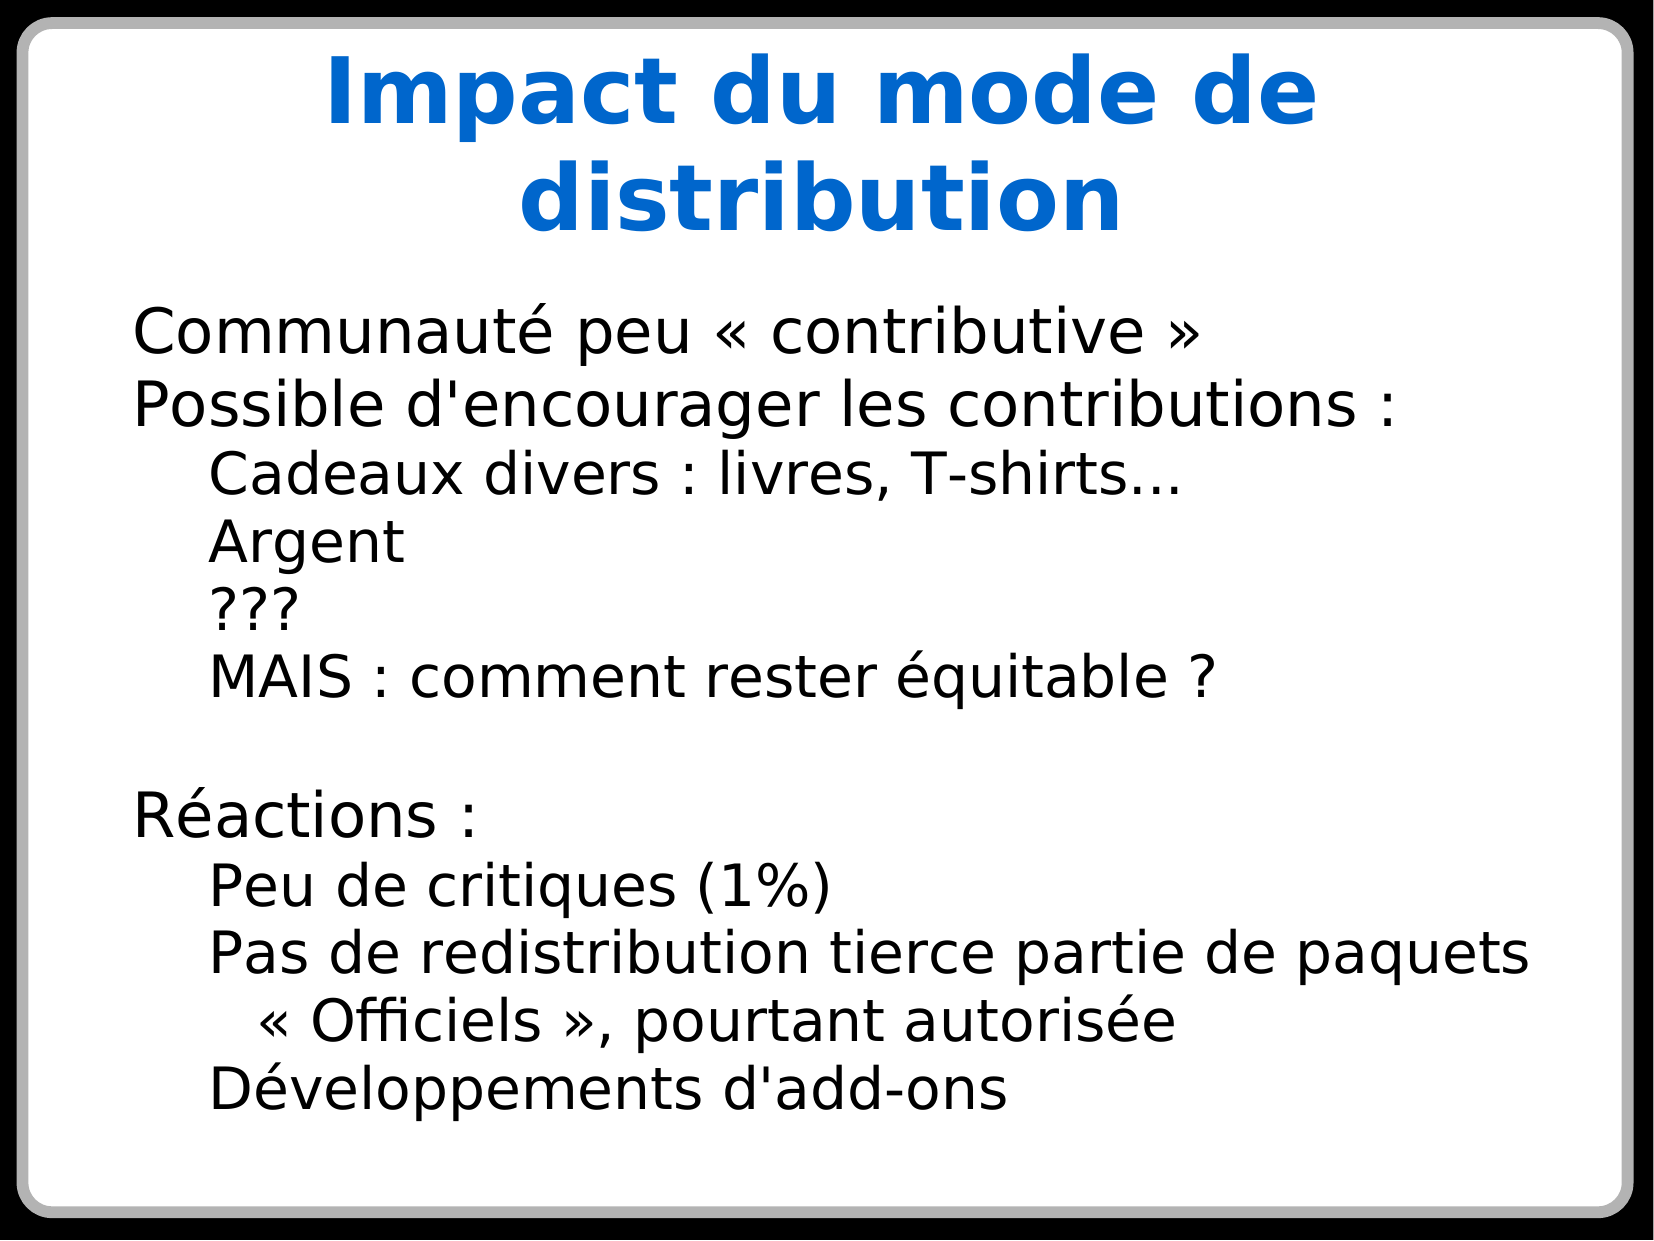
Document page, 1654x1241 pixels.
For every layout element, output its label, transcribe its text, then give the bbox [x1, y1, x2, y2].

title Impact du mode de distribution [67, 38, 1577, 253]
list Communauté peu « contributive » Possible d'encourager les contributions : Cadeaux divers : livres, T-shirts... Argent ??? MAIS : comment rester équitable ? Réactions : Peu de critiques (1%) Pas de redistribution tierce partie de paquets « Officiels », pourtant autorisée Développements d'add-ons [114, 295, 1536, 1124]
